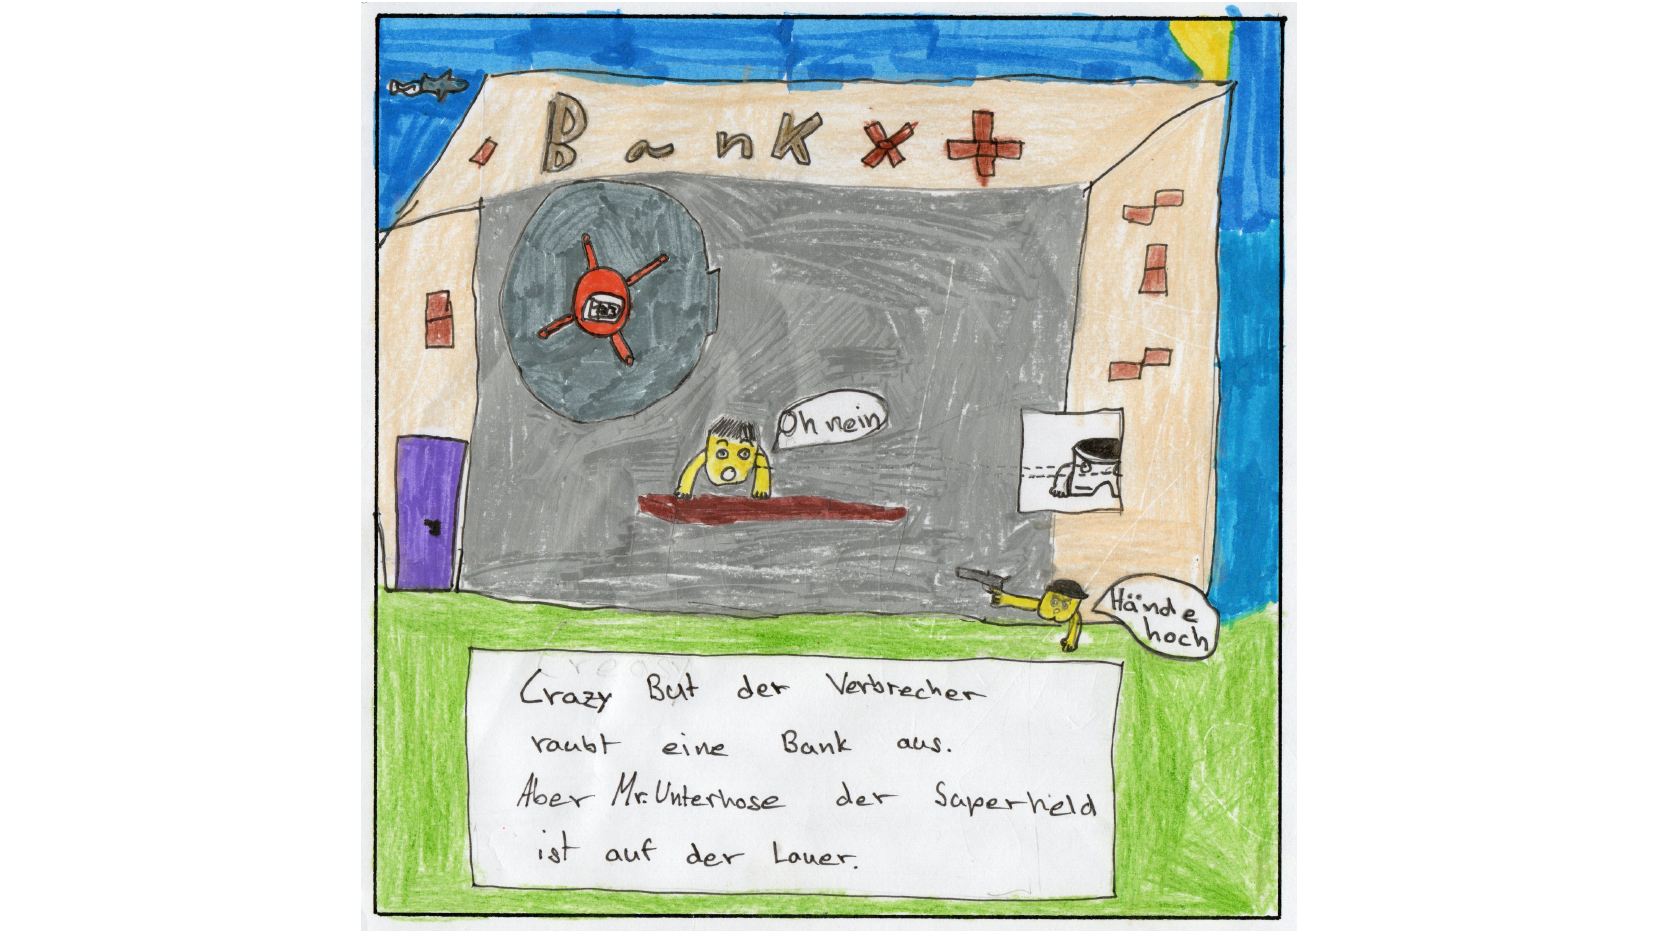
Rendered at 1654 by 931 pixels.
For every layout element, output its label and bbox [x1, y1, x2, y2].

picture [361, 2, 1297, 931]
